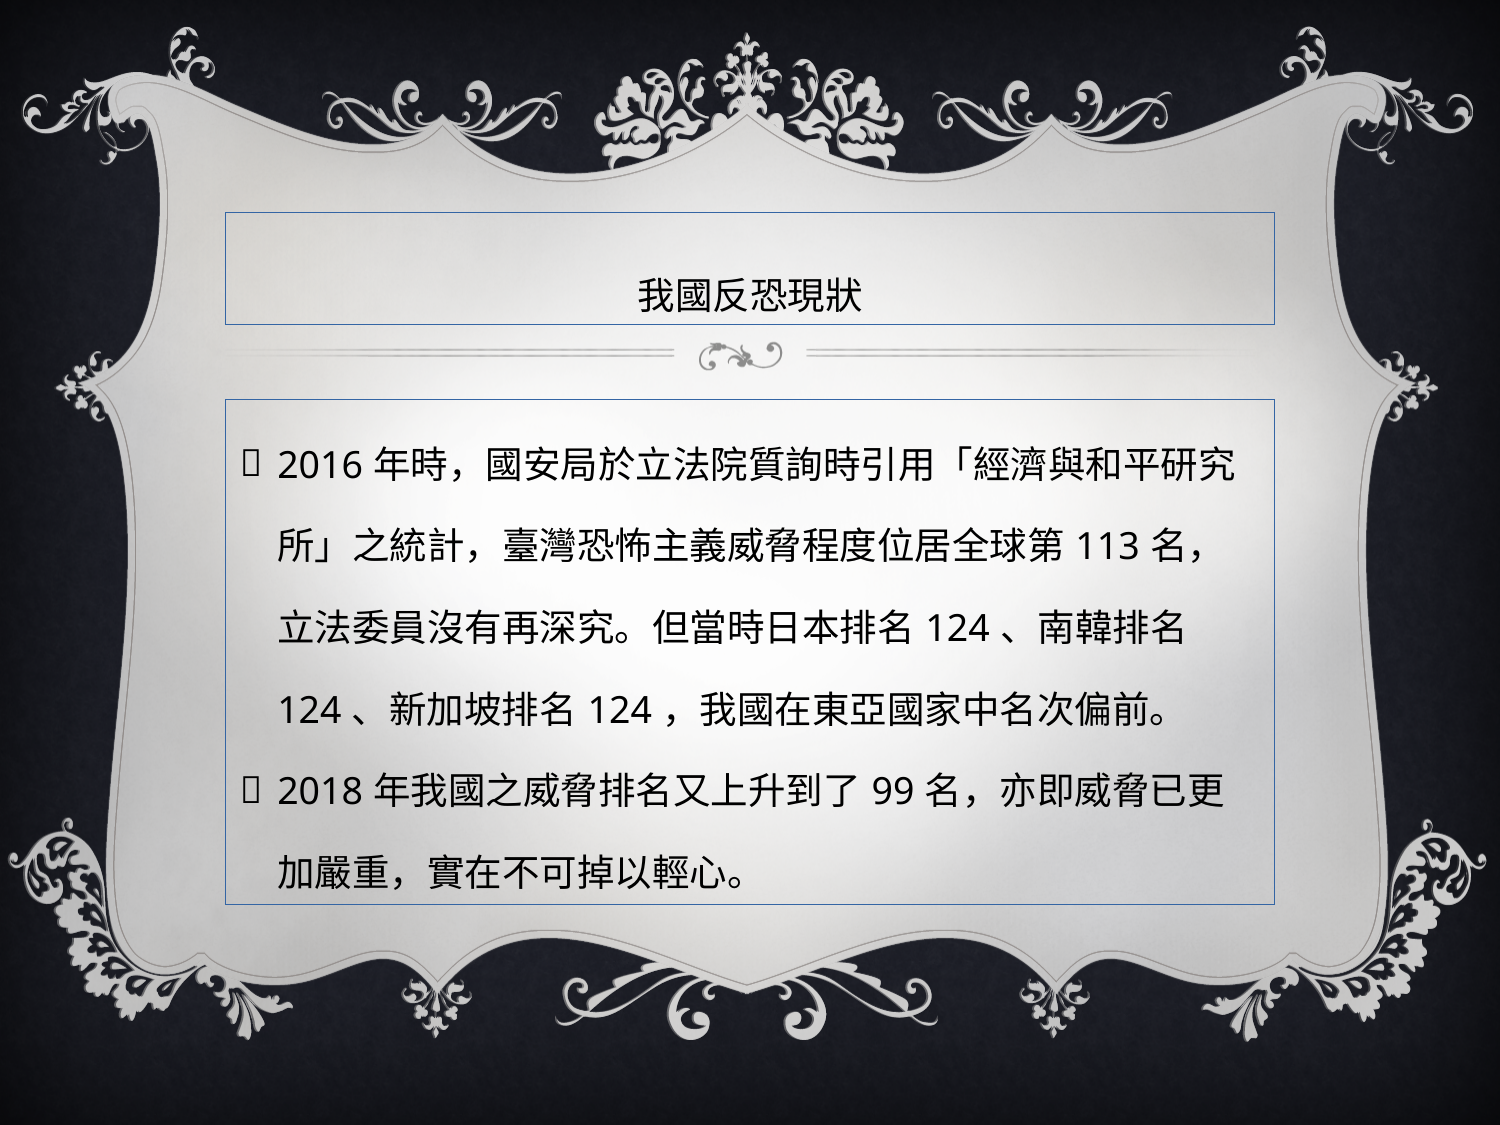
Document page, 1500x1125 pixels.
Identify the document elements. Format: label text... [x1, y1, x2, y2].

text_box 2016年時，國安局於立法院質詢時引用「經濟與和平研究所」之統計，臺灣恐怖主義威脅程度位居全球第113名，立法委員沒有再深究。但當時日本排名124、南韓排名124、新加坡排名124，我國在東亞國家中名次偏前。 2018年我國之威脅排名又上升到了99名，亦即威脅已更加嚴重，實在不可掉以輕心。 [225, 399, 1275, 900]
text_box 我國反恐現狀 [225, 212, 1275, 325]
picture [0, 0, 1500, 1125]
